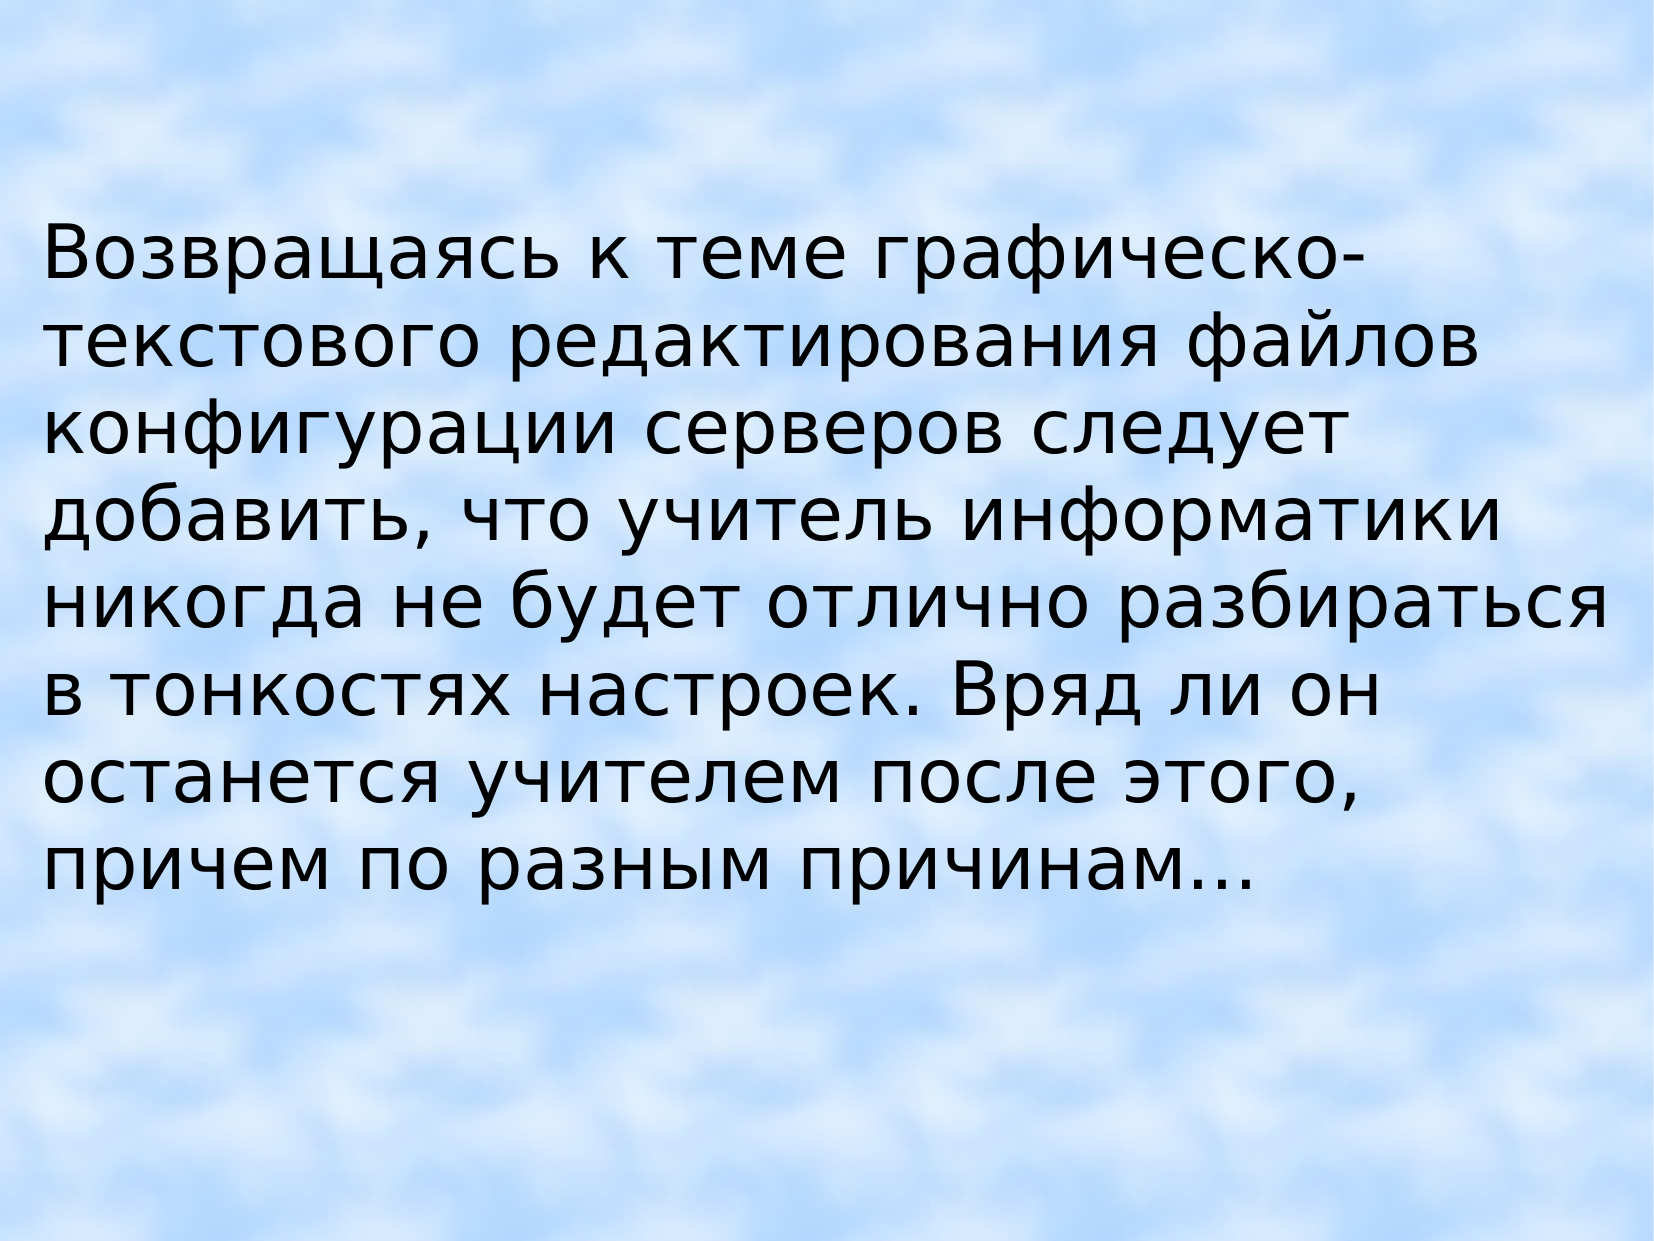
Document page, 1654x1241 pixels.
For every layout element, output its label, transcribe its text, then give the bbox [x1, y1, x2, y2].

picture [0, 0, 1654, 1241]
text_box Возвращаясь к теме графическо- текстового редактирования файлов конфигурации серверов следует добавить, что учитель информатики никогда не будет отлично разбираться в тонкостях настроек. Вряд ли он останется учителем после этого, причем по разным причинам... [26, 201, 1654, 916]
